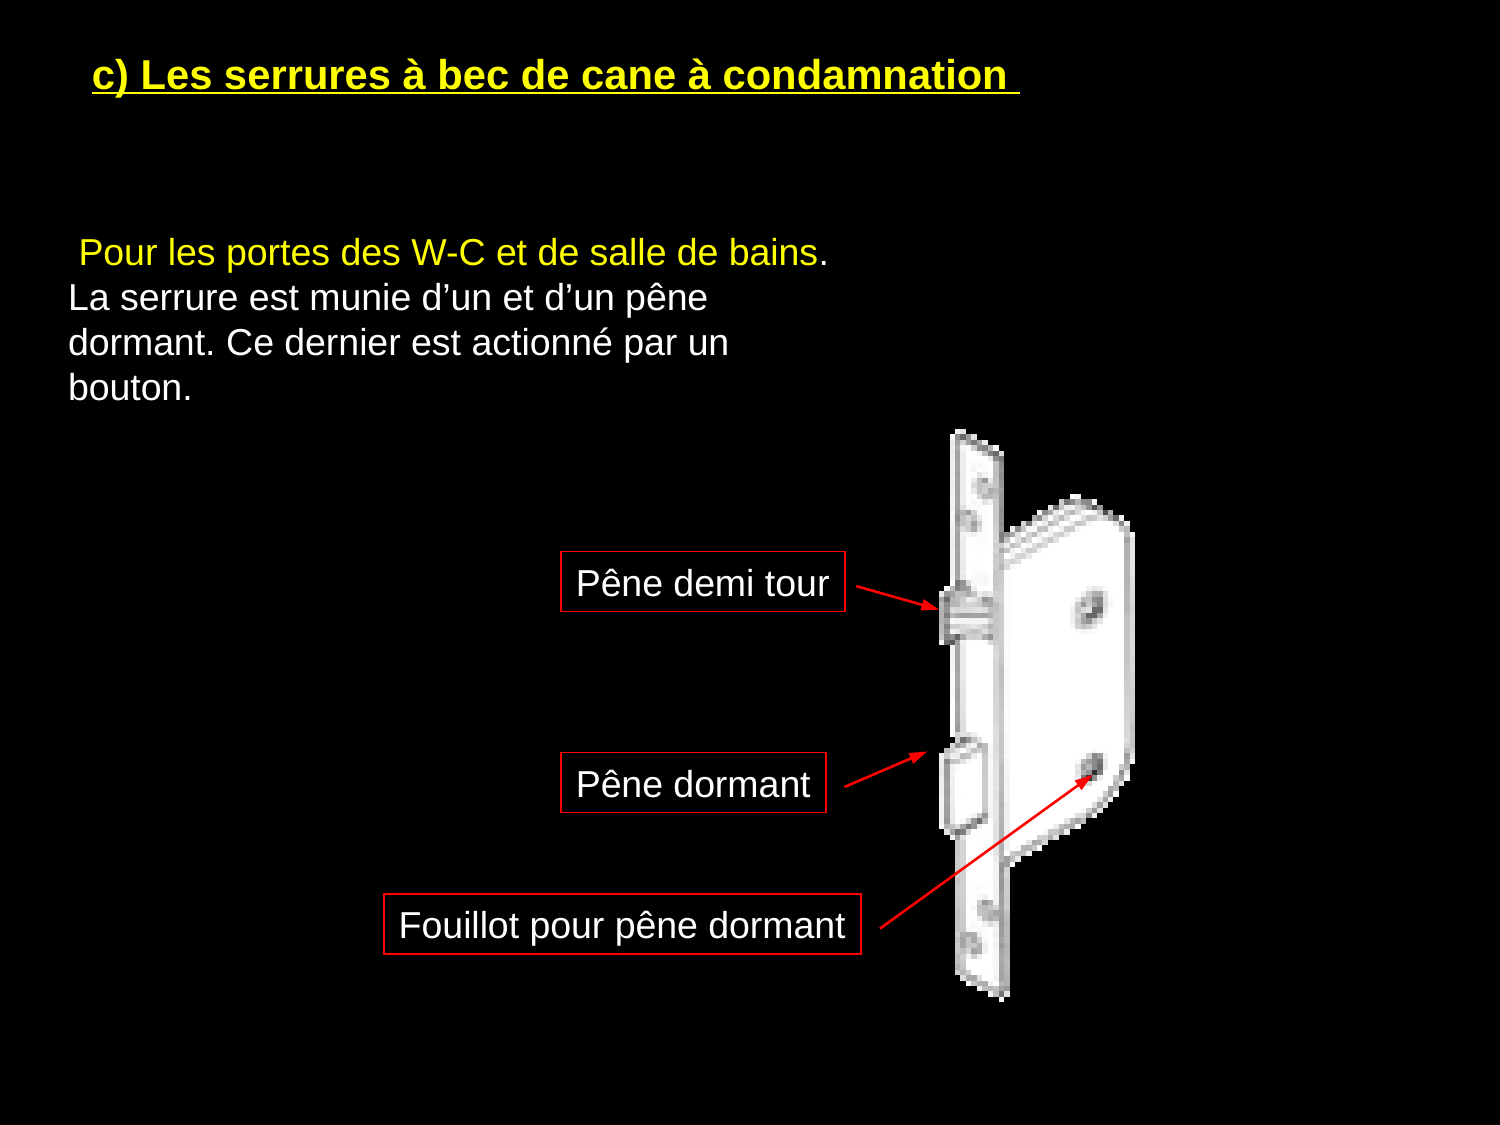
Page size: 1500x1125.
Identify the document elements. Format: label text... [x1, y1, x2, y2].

picture [879, 397, 1185, 1019]
text_box Pour les portes des W-C et de salle de bains. La serrure est munie d’un et d’un pêne dormant. Ce dernier est actionné par un bouton. [53, 220, 845, 415]
text_box Pêne demi tour [561, 552, 845, 612]
text_box c) Les serrures à bec de cane à condamnation [77, 40, 1046, 106]
text_box Fouillot pour pêne dormant [384, 894, 861, 954]
text_box Pêne dormant [561, 752, 826, 812]
